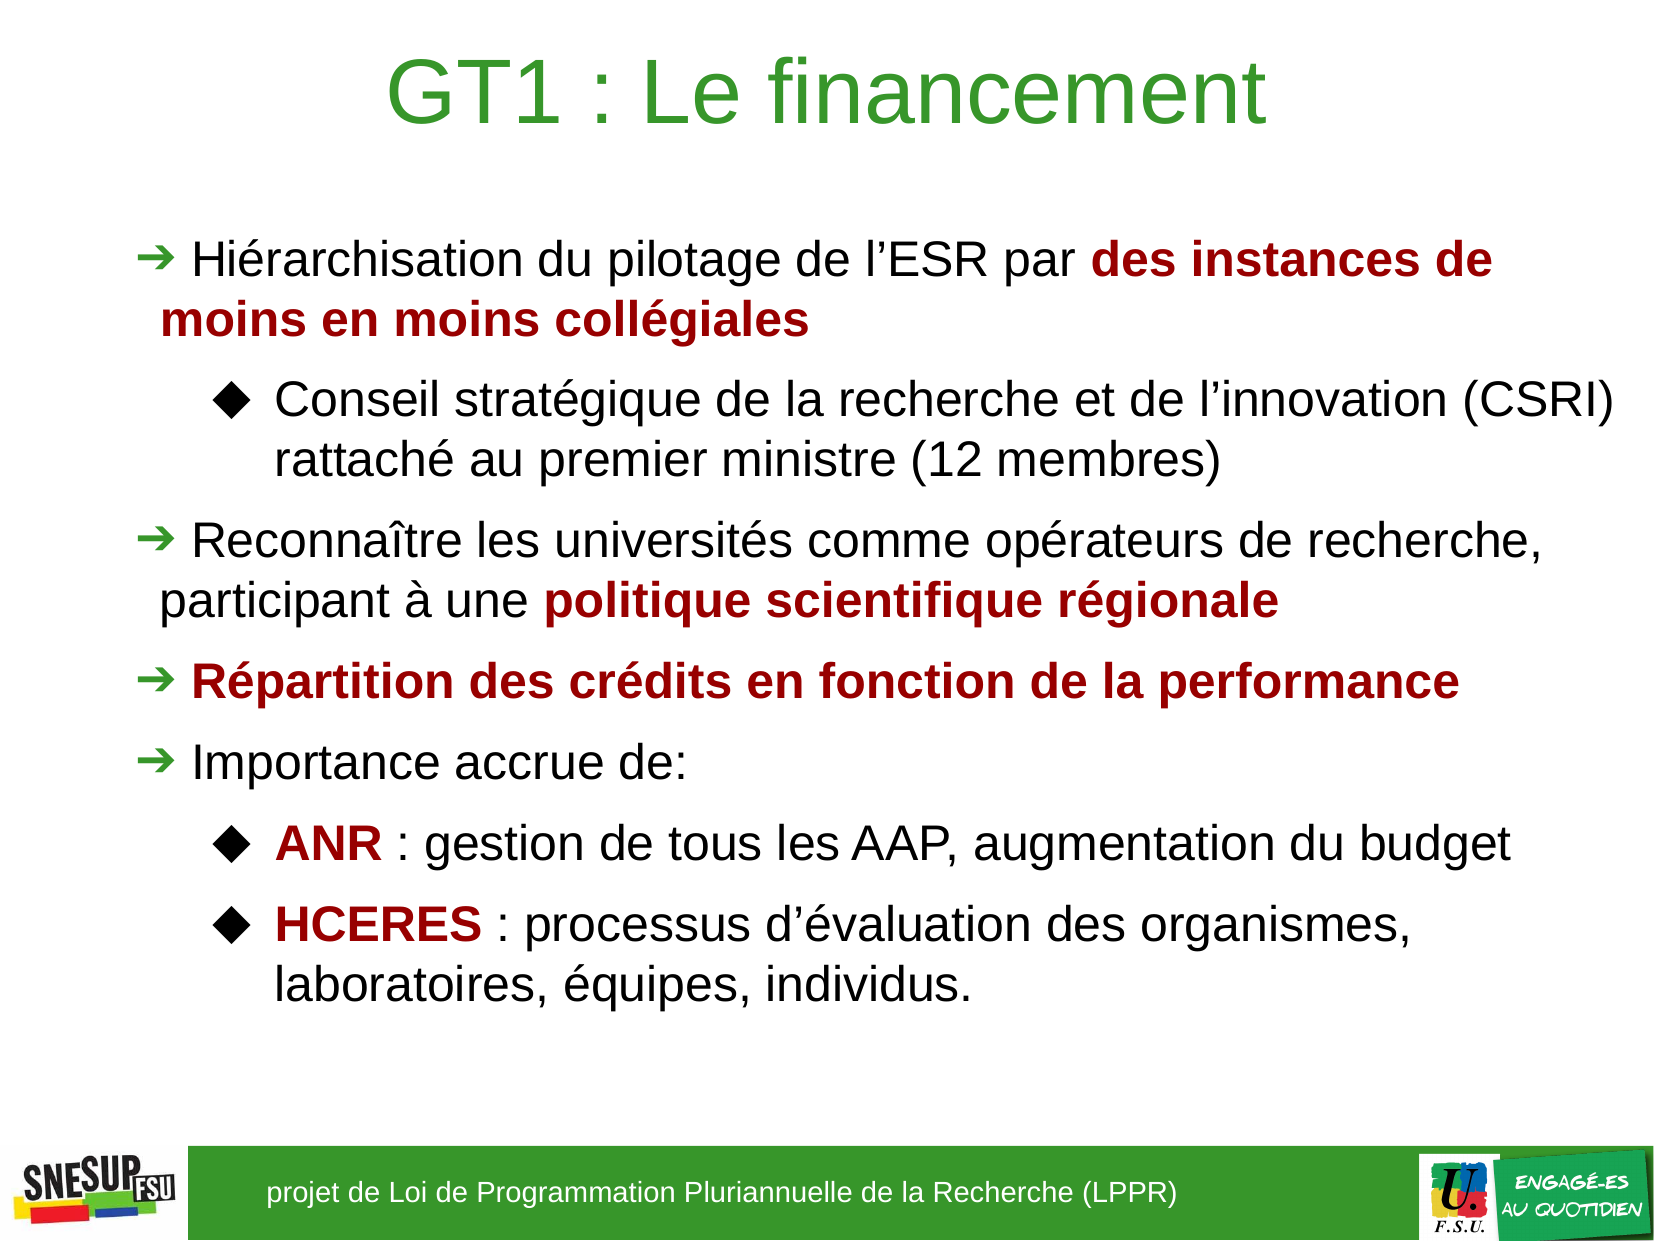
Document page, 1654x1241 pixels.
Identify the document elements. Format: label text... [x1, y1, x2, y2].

text_box GT1 : Le financement [0, 0, 1654, 175]
picture [1419, 1145, 1654, 1241]
picture [0, 1145, 188, 1240]
text_box Hiérarchisation du pilotage de l’ESR par des instances de moins en moins collégiales Conseil stratégique de la recherche et de l’innovation (CSRI) rattaché au premier ministre (12 membres) Reconnaître les universités comme opérateurs de recherche, participant à une politique scientifique régionale Répartition des crédits en fonction de la performance Importance accrue de: ANR : gestion de tous les AAP, augmentation du budget HCERES : processus d’évaluation des organismes, laboratoires, équipes, individus. [124, 225, 1654, 1144]
